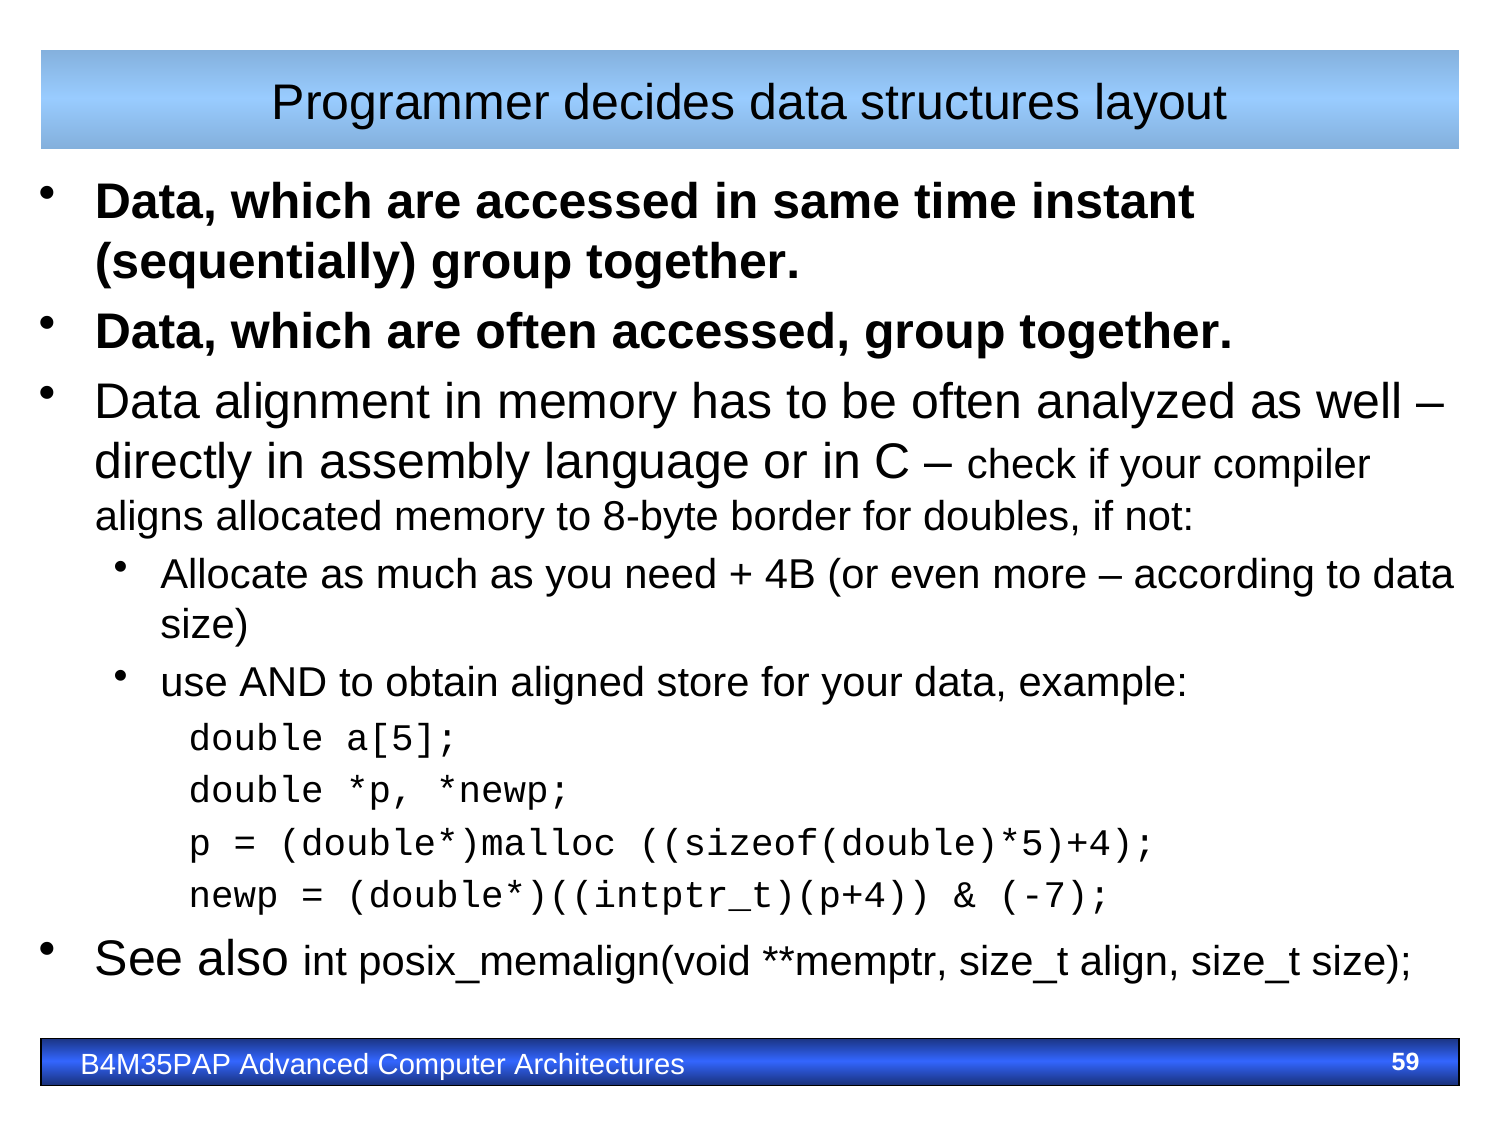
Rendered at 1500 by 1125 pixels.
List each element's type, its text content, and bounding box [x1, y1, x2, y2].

title Programmer decides data structures layout [41, 50, 1459, 149]
list Data, which are accessed in same time instant (sequentially) group together. Data, which are often accessed, group together. Data alignment in memory has to be often analyzed as well – directly in assembly language or in C – check if your compiler aligns allocated memory to 8-byte border for doubles, if not: Allocate as much as you need + 4B (or even more – according to data size) use AND to obtain aligned store for your data, example: double a[5]; double *p, *newp; p = (double*)malloc ((sizeof(double)*5)+4); newp = (double*)((intptr_t)(p+4)) & (-7); See also int posix_memalign(void **memptr, size_t align, size_t size); [23, 160, 1500, 1008]
